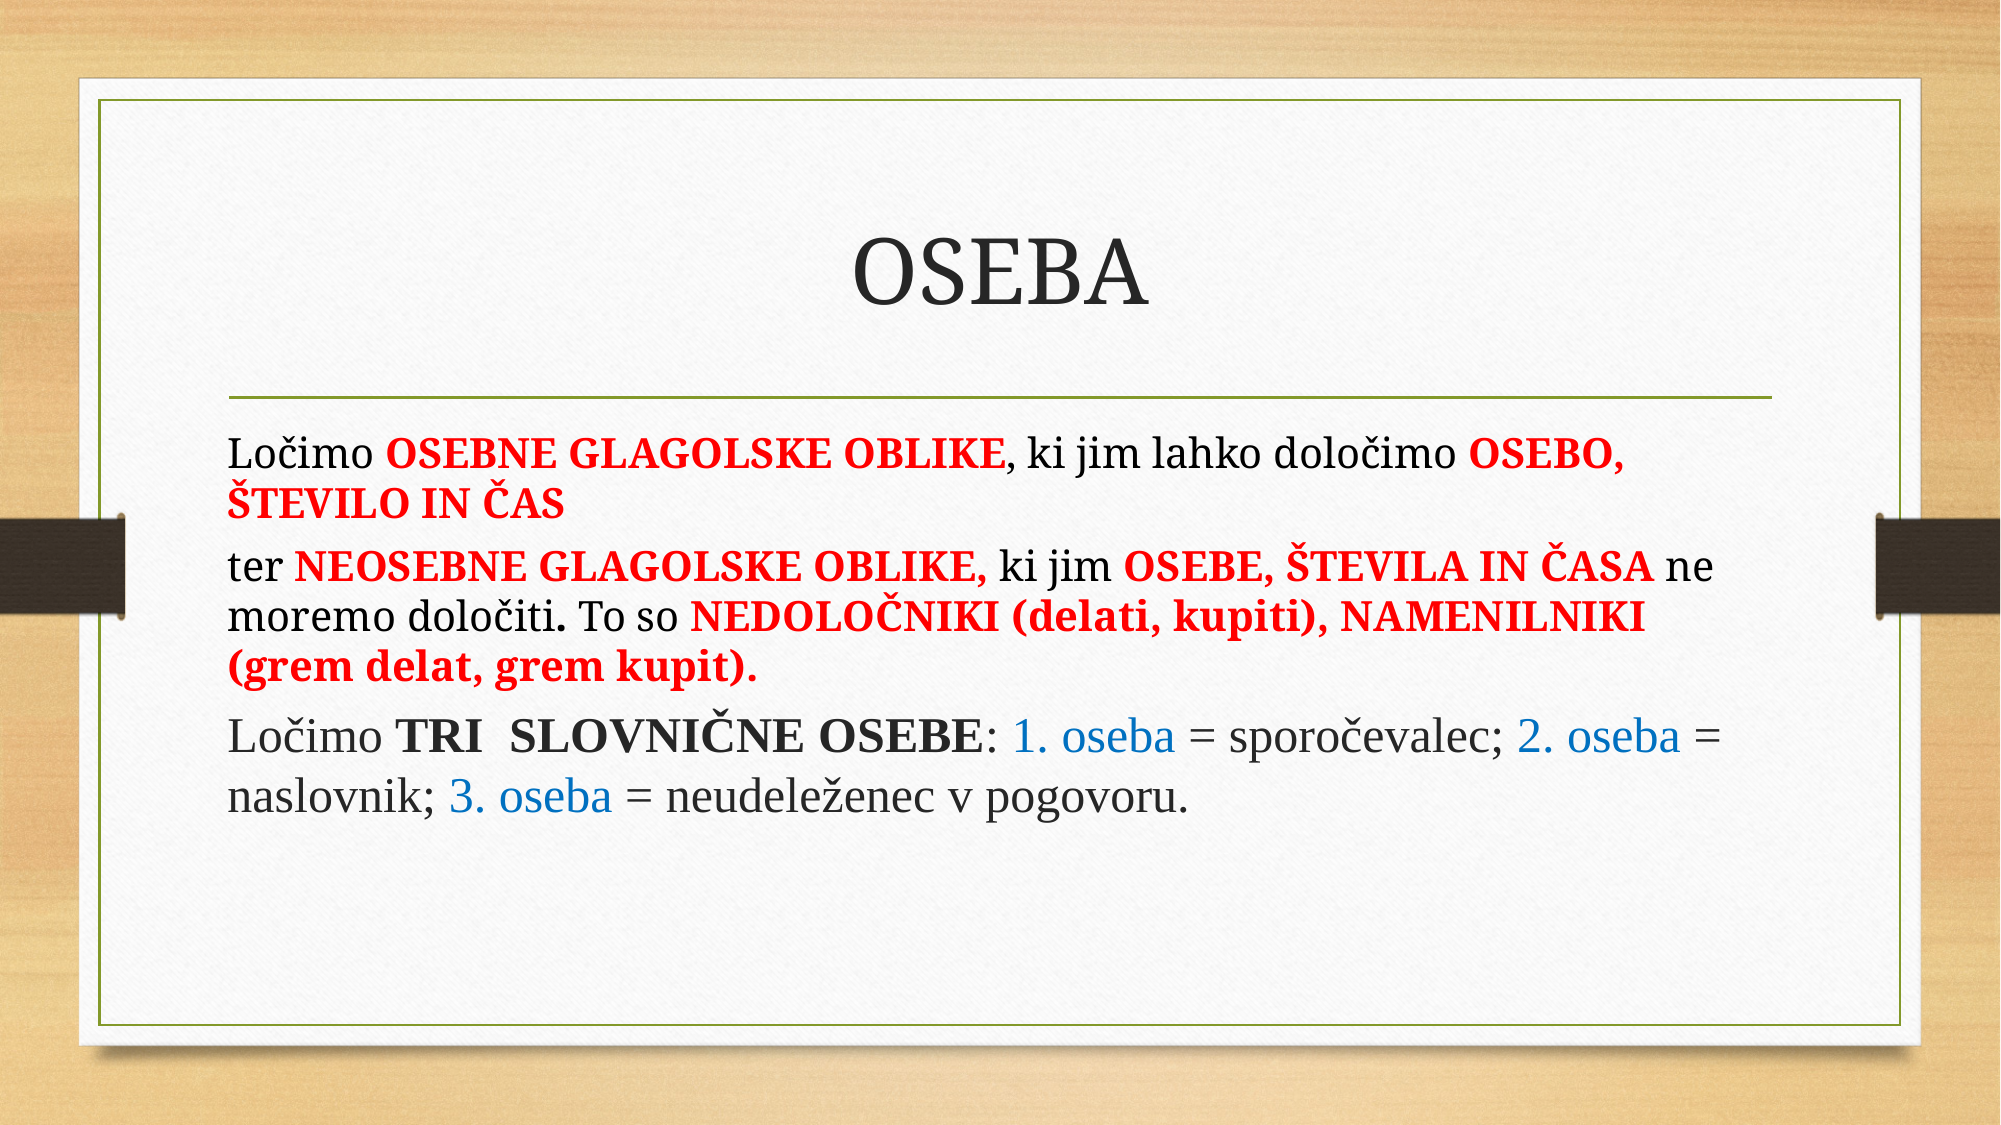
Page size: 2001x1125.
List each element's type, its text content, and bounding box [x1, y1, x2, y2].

title OSEBA [212, 161, 1788, 376]
list Ločimo OSEBNE GLAGOLSKE OBLIKE, ki jim lahko določimo OSEBO, ŠTEVILO IN ČAS ter NEOSEBNE GLAGOLSKE OBLIKE, ki jim OSEBE, ŠTEVILA IN ČASA ne moremo določiti. To so NEDOLOČNIKI (delati, kupiti), NAMENILNIKI (grem delat, grem kupit). Ločimo TRI SLOVNIČNE OSEBE: 1. oseba = sporočevalec; 2. oseba = naslovnik; 3. oseba = neudeleženec v pogovoru. [212, 419, 1788, 964]
